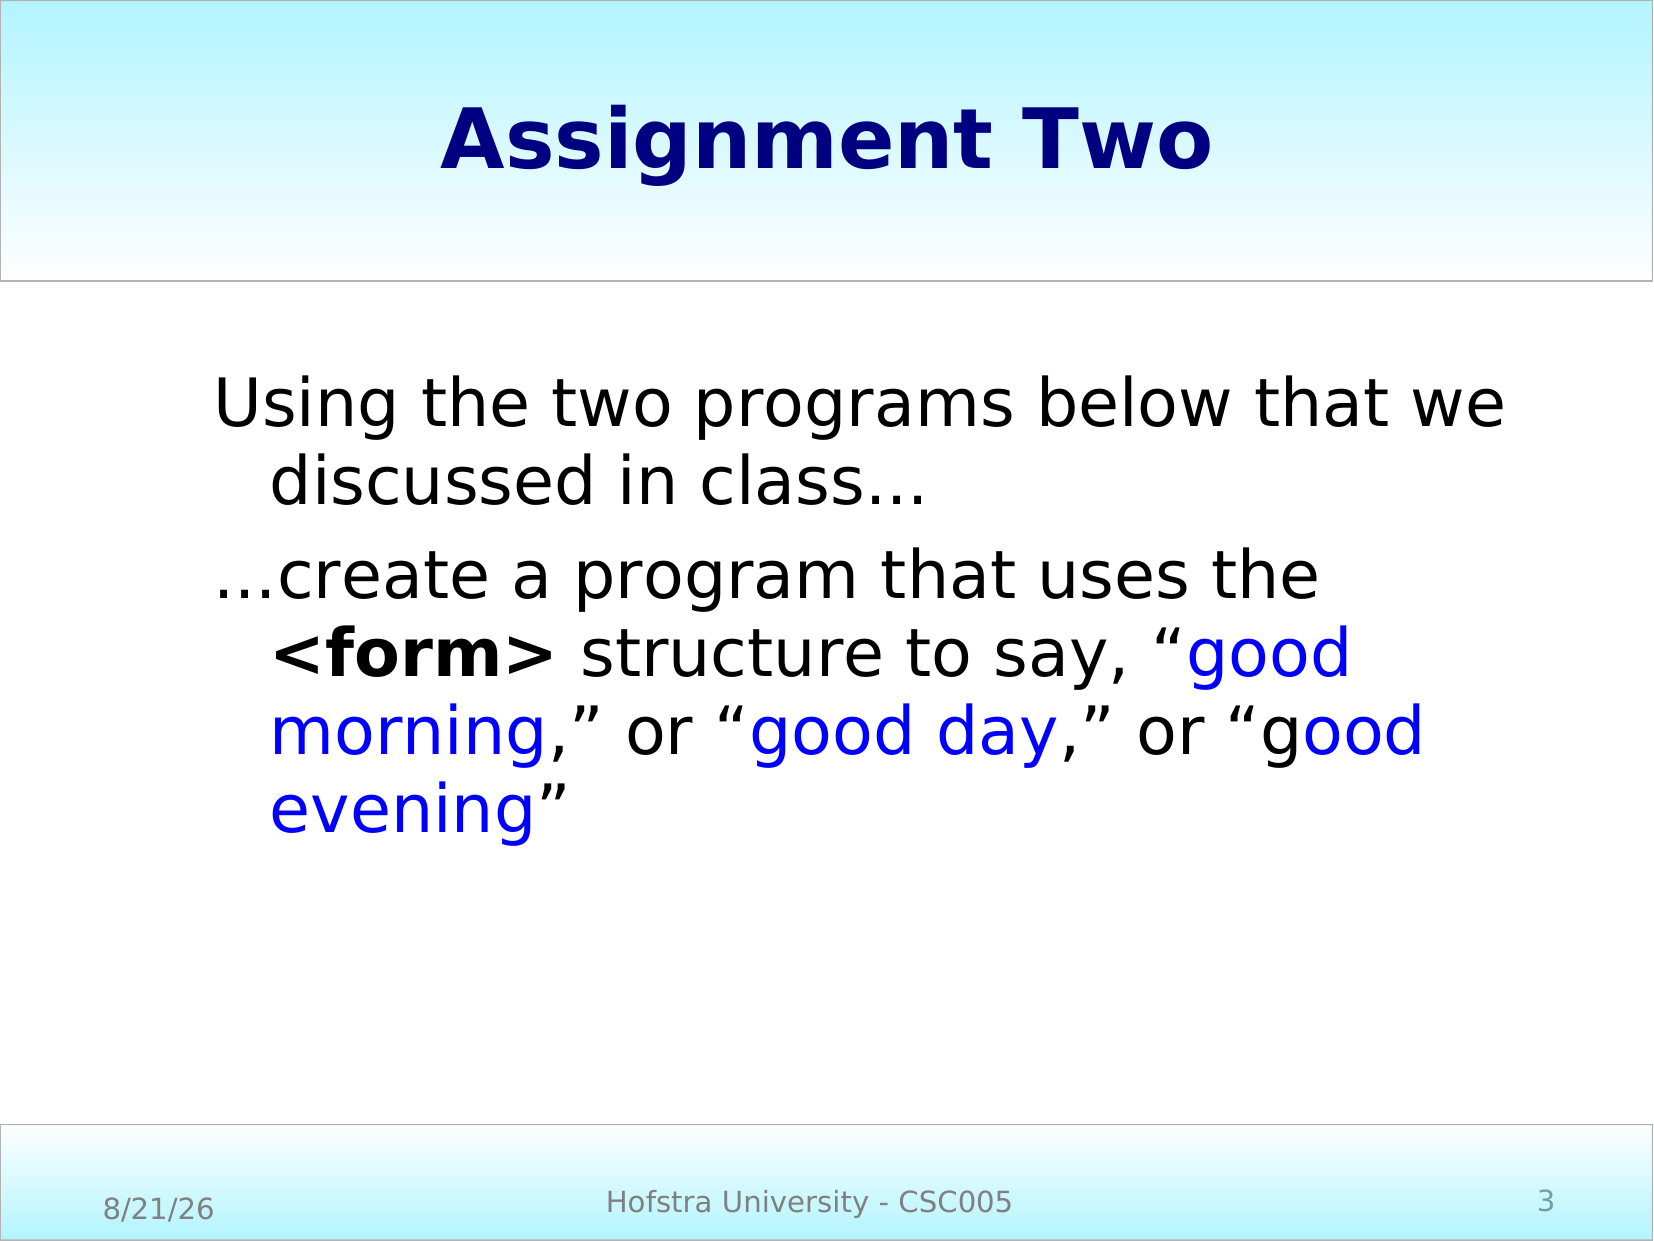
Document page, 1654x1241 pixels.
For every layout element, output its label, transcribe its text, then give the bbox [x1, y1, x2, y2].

title Assignment Two [78, 77, 1576, 203]
list Using the two programs below that we discussed in class... ...create a program that uses the <form> structure to say, “good morning,” or “good day,” or “good evening” [213, 364, 1619, 1095]
